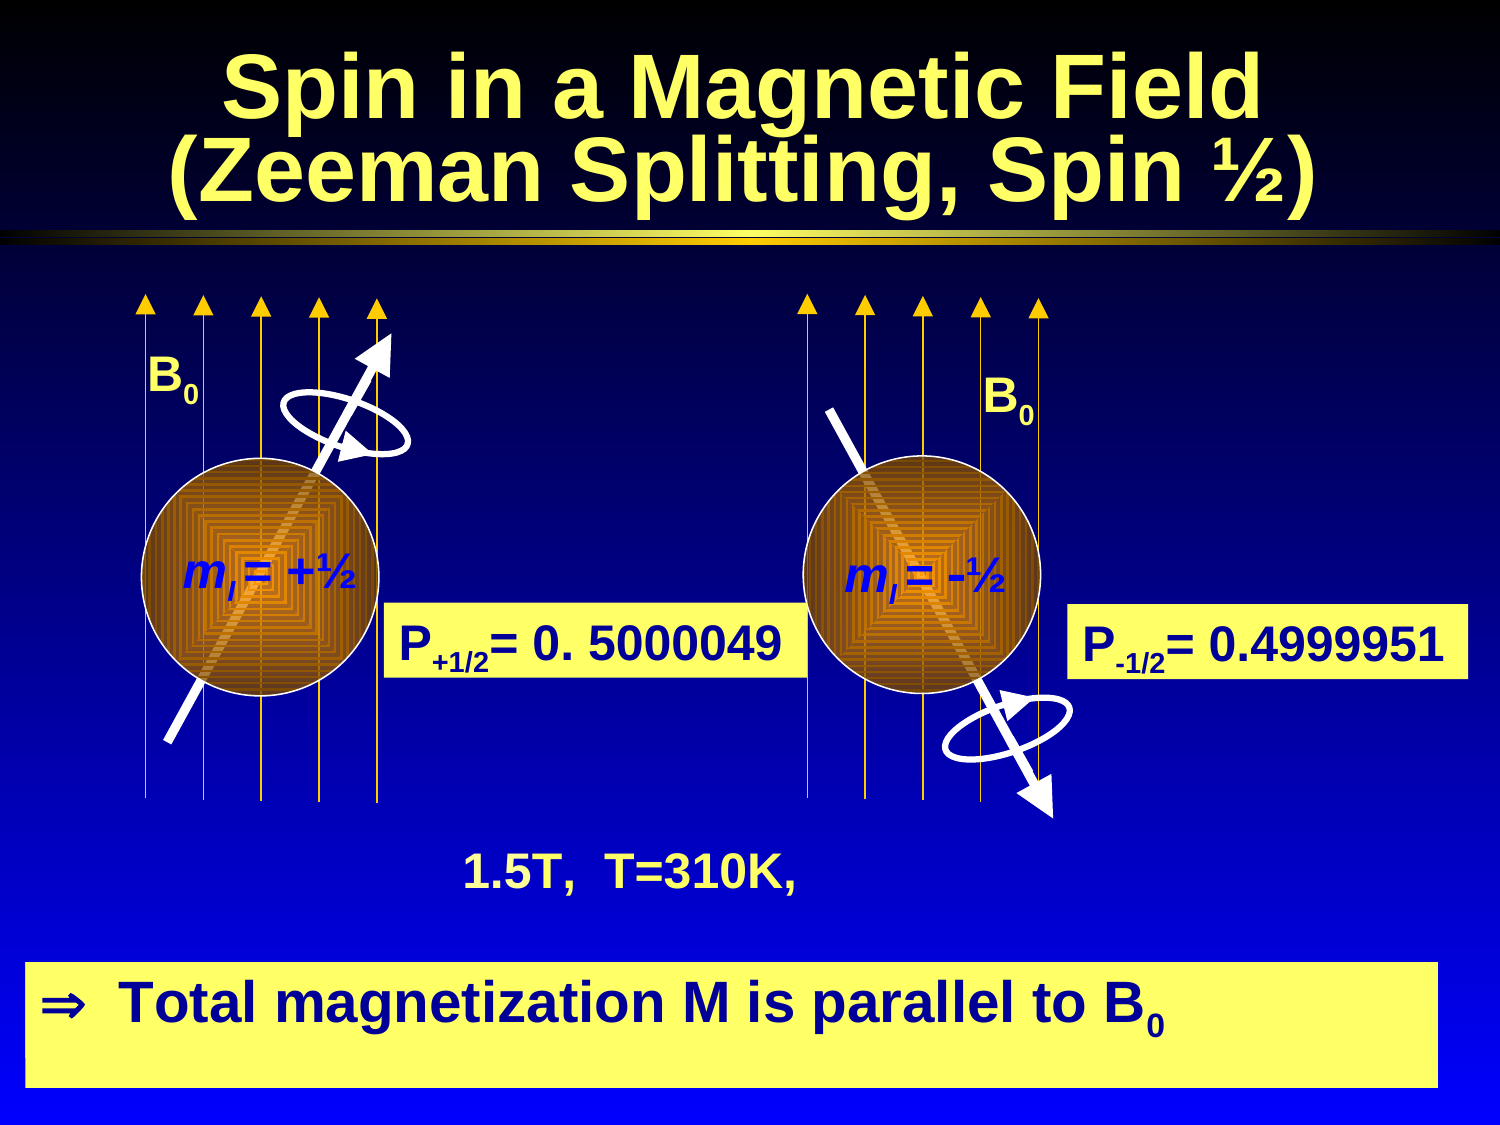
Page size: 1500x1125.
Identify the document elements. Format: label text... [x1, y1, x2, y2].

text_box B0 [967, 355, 1061, 435]
text_box B0 [132, 334, 226, 415]
text_box mI = ½ [829, 534, 1039, 620]
text_box [141, 458, 374, 696]
text_box 1.5T, T=310K, [447, 831, 829, 913]
text_box P-1/2= 0.4999951 [1067, 604, 1471, 684]
text_box mI = +½ [167, 531, 377, 611]
title Spin in a Magnetic Field (Zeeman Splitting, Spin ½) [99, 0, 1388, 225]
text_box P+1/2= 0. 5000049 [383, 602, 815, 683]
text_box  Total magnetization M is parallel to B0 [25, 962, 1438, 1088]
text_box [803, 455, 1034, 694]
